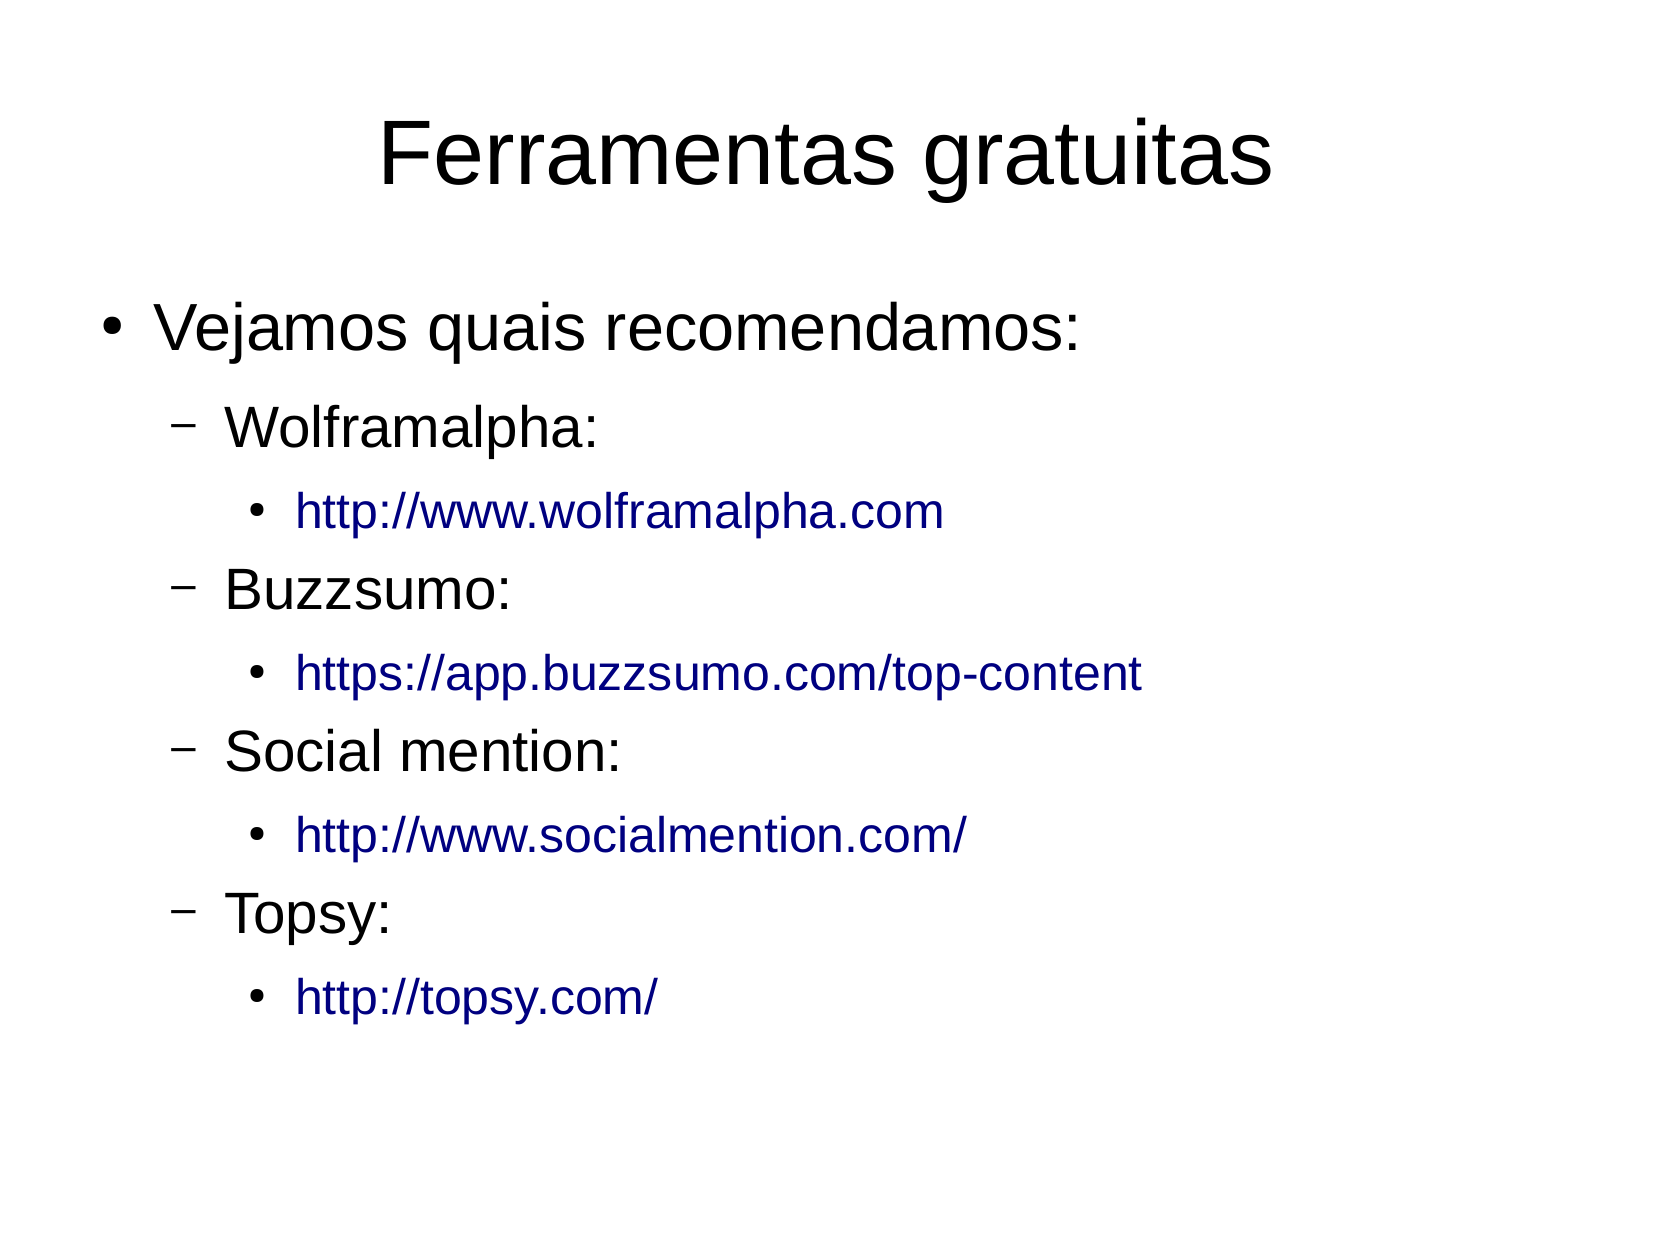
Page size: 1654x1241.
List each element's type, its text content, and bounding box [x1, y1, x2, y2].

list Vejamos quais recomendamos: Wolframalpha: http://www.wolframalpha.com Buzzsumo: https://app.buzzsumo.com/top-content Social mention: http://www.socialmention.com/ Topsy: http://topsy.com/ [82, 290, 1571, 1010]
title Ferramentas gratuitas [82, 49, 1571, 257]
